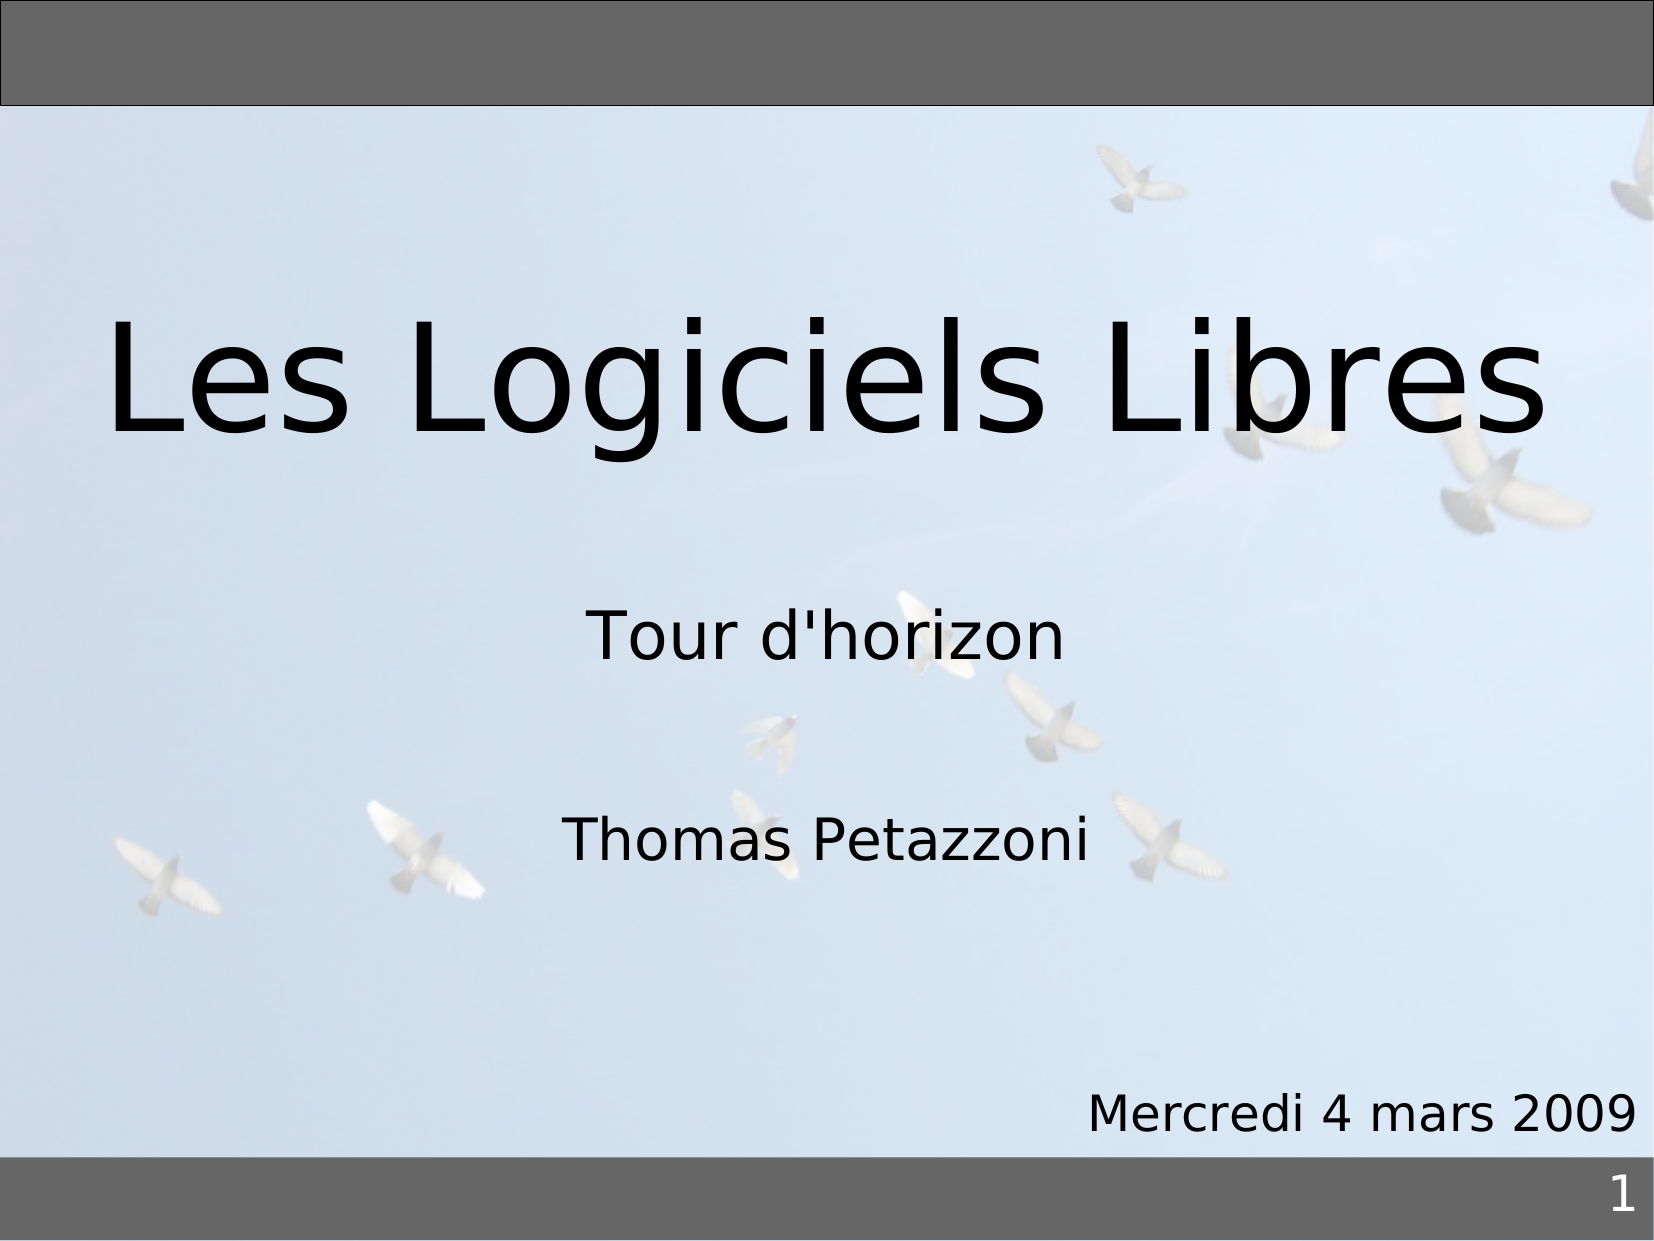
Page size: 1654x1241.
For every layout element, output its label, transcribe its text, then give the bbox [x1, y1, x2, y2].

text_box Les Logiciels Libres Tour d'horizon Thomas Petazzoni [0, 284, 1654, 882]
text_box Mercredi 4 mars 2009 [0, 1077, 1654, 1151]
